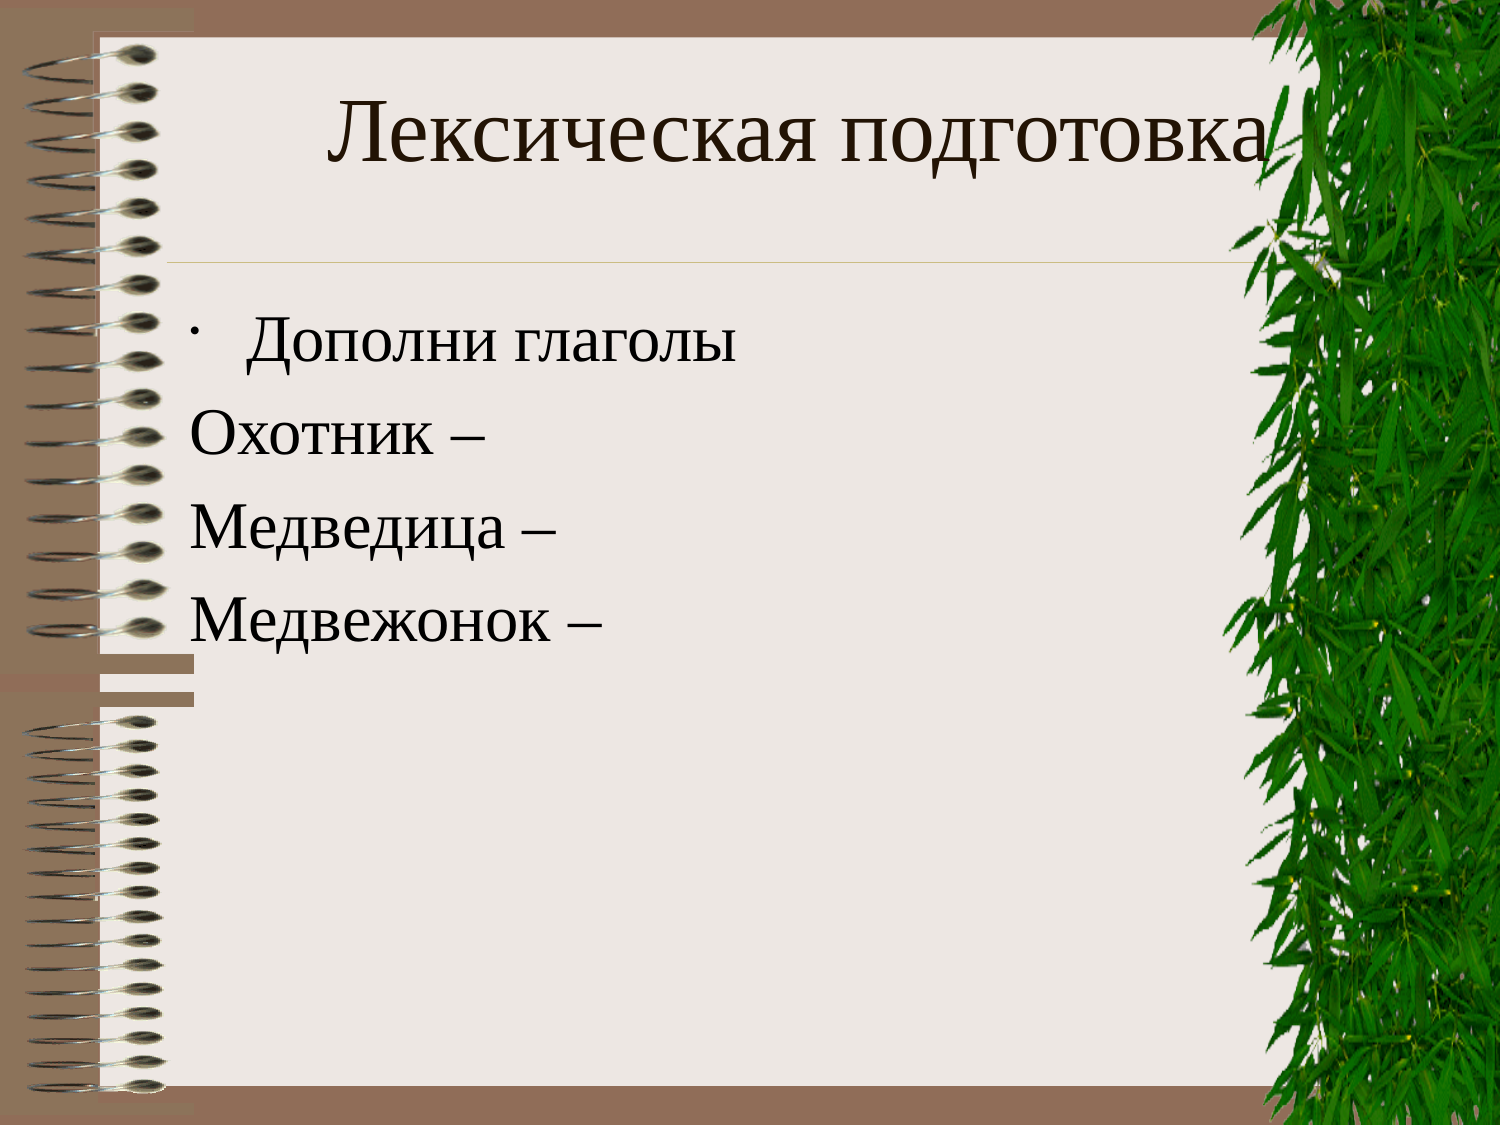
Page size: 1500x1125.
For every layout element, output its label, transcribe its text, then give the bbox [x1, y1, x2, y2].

list Дополни глаголы Охотник – Медведица – Медвежонок – [174, 287, 1425, 963]
title Лексическая подготовка [174, 62, 1425, 250]
picture [1206, 0, 1500, 1125]
picture [0, 692, 194, 1115]
picture [0, 8, 194, 674]
